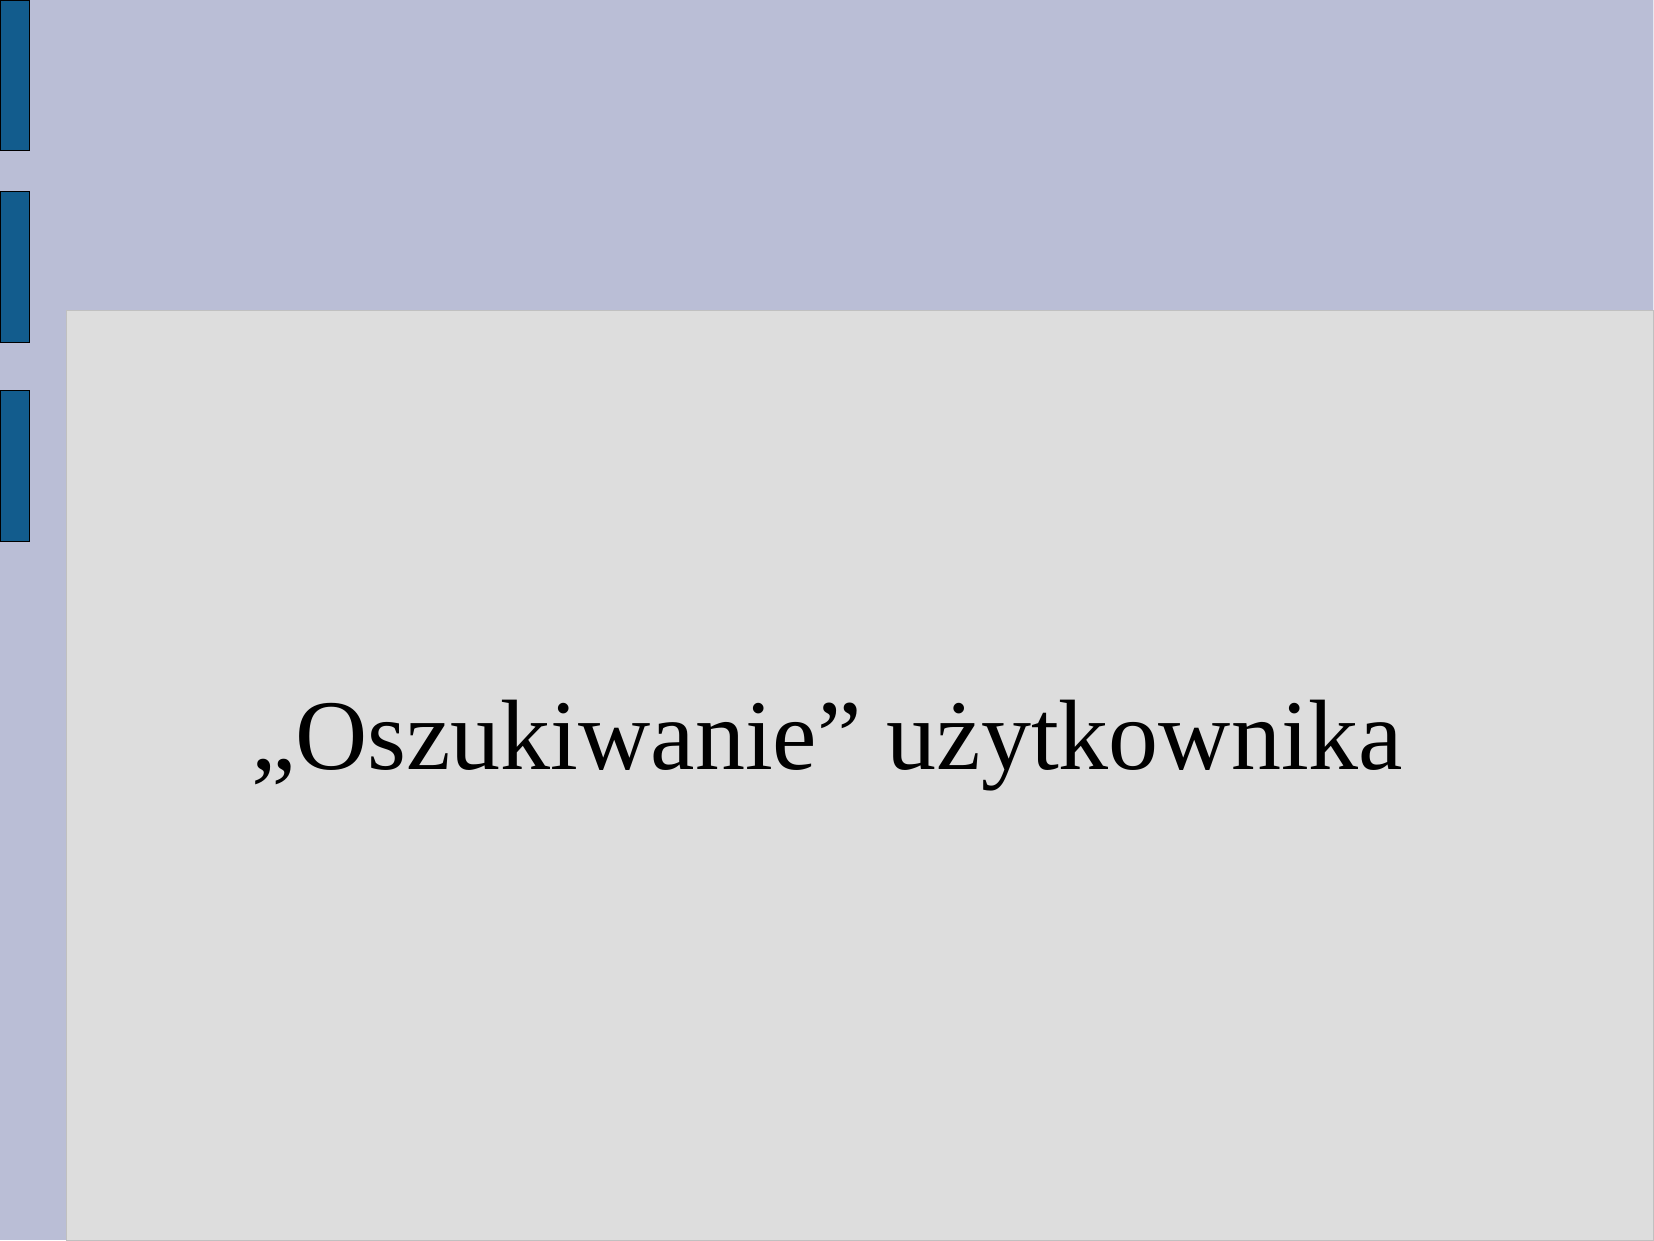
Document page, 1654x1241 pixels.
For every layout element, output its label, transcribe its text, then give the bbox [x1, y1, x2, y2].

subtitle „Oszukiwanie” użytkownika [121, 344, 1534, 1127]
